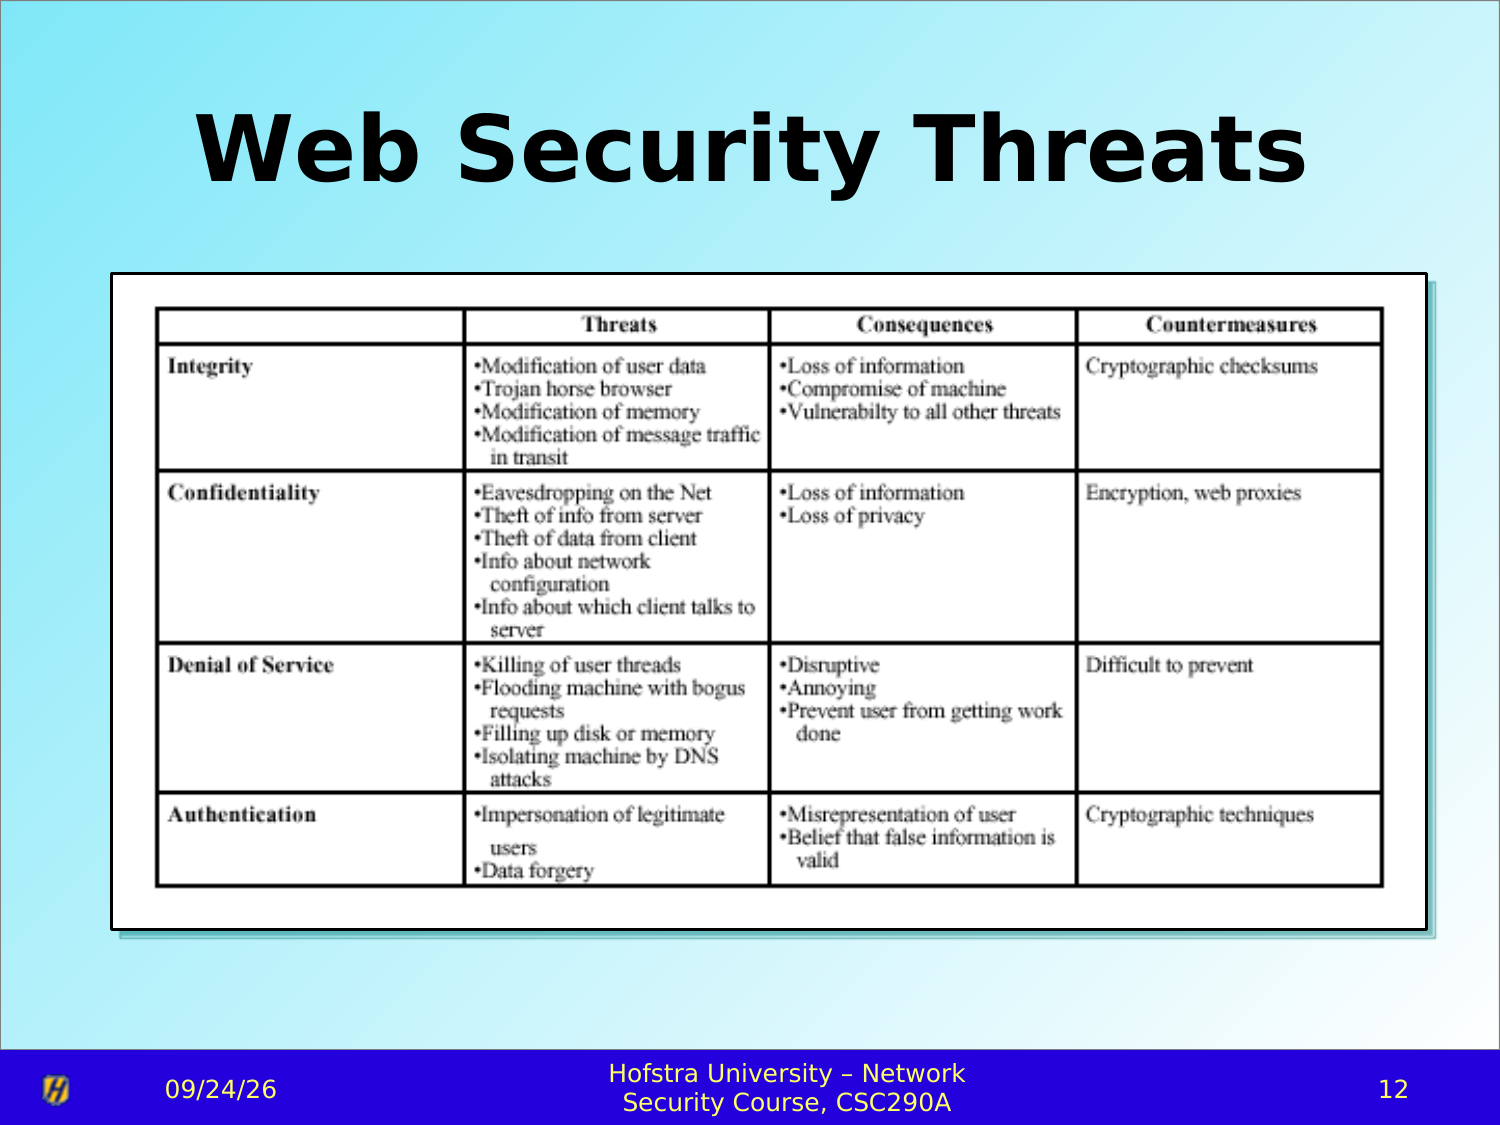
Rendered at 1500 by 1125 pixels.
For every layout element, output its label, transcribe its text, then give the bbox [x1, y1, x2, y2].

title Web Security Threats [112, 85, 1391, 212]
picture [37, 1072, 76, 1110]
picture [112, 274, 1426, 929]
